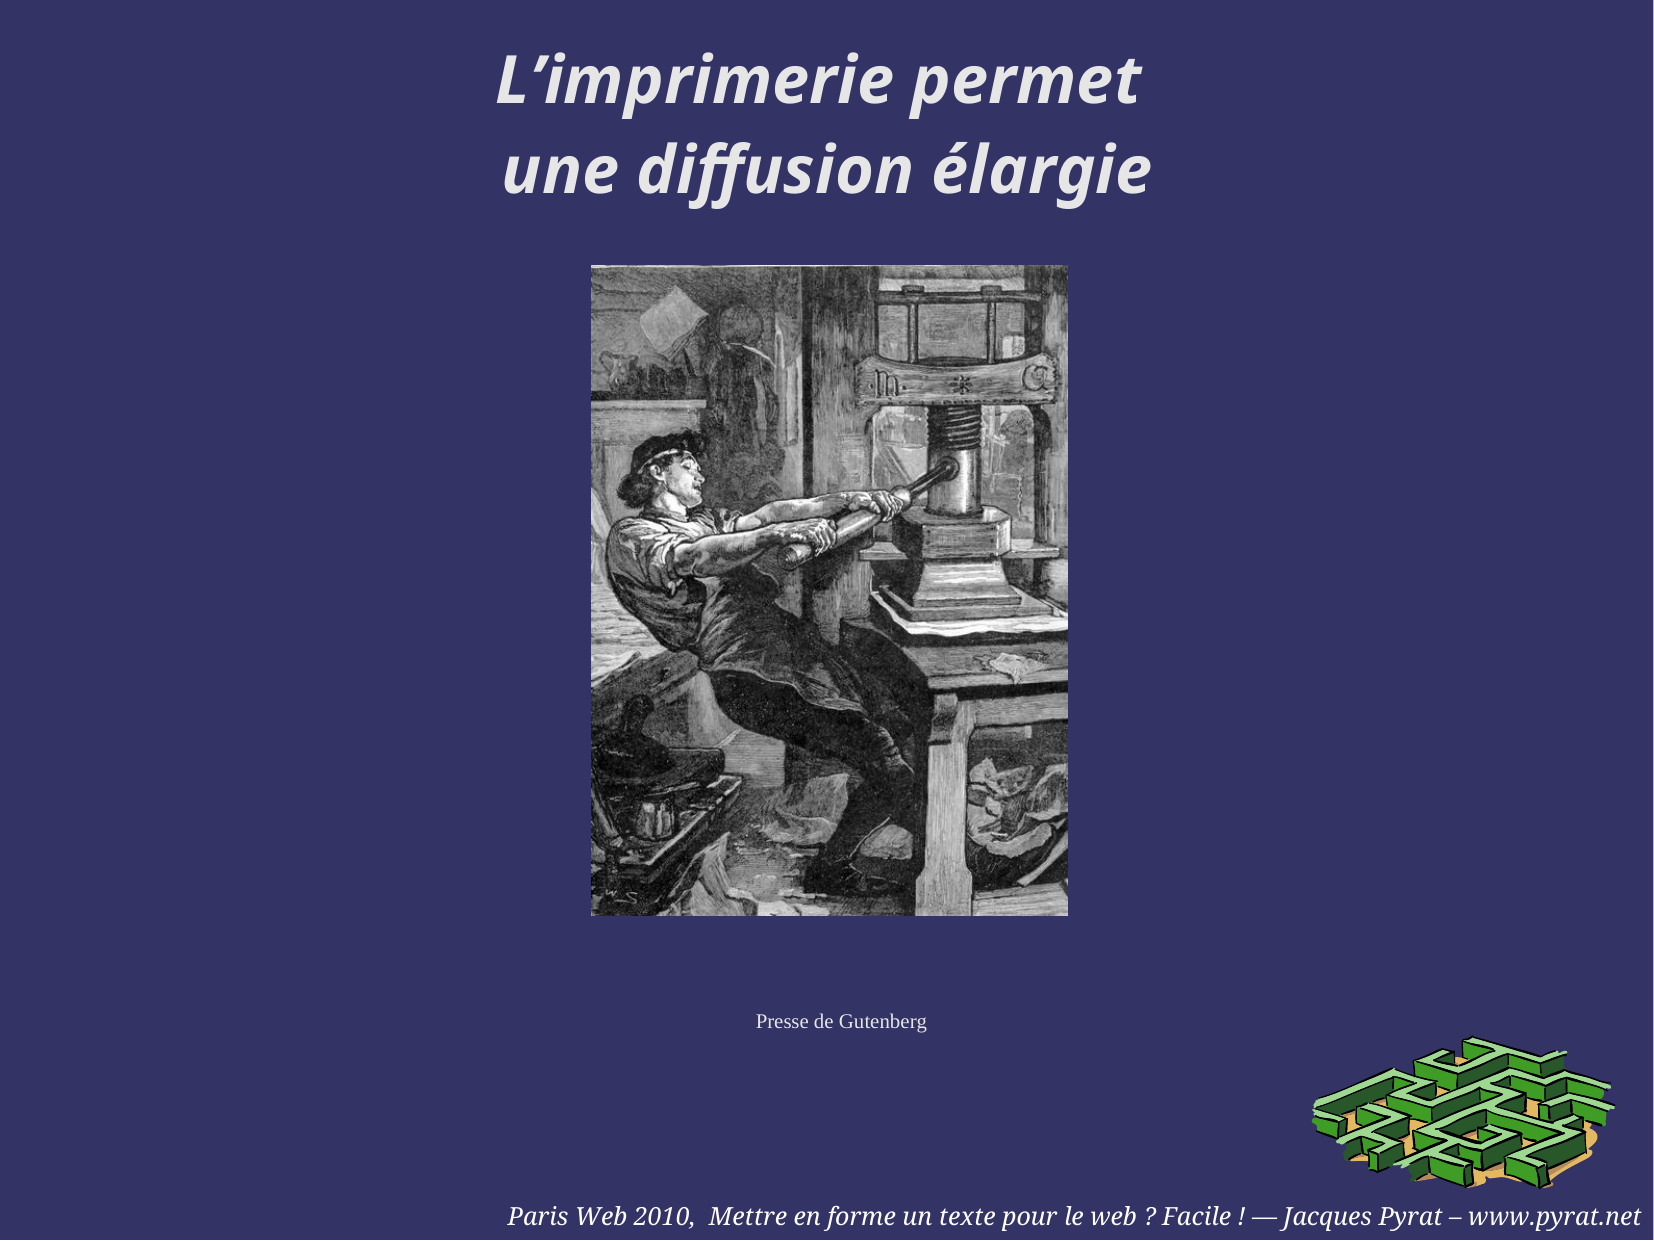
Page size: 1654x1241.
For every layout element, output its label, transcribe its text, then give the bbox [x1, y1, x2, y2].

title L’imprimerie permet une diffusion élargie [121, 19, 1534, 227]
picture [591, 265, 1068, 916]
subtitle Presse de Gutenberg [442, 891, 1241, 1152]
